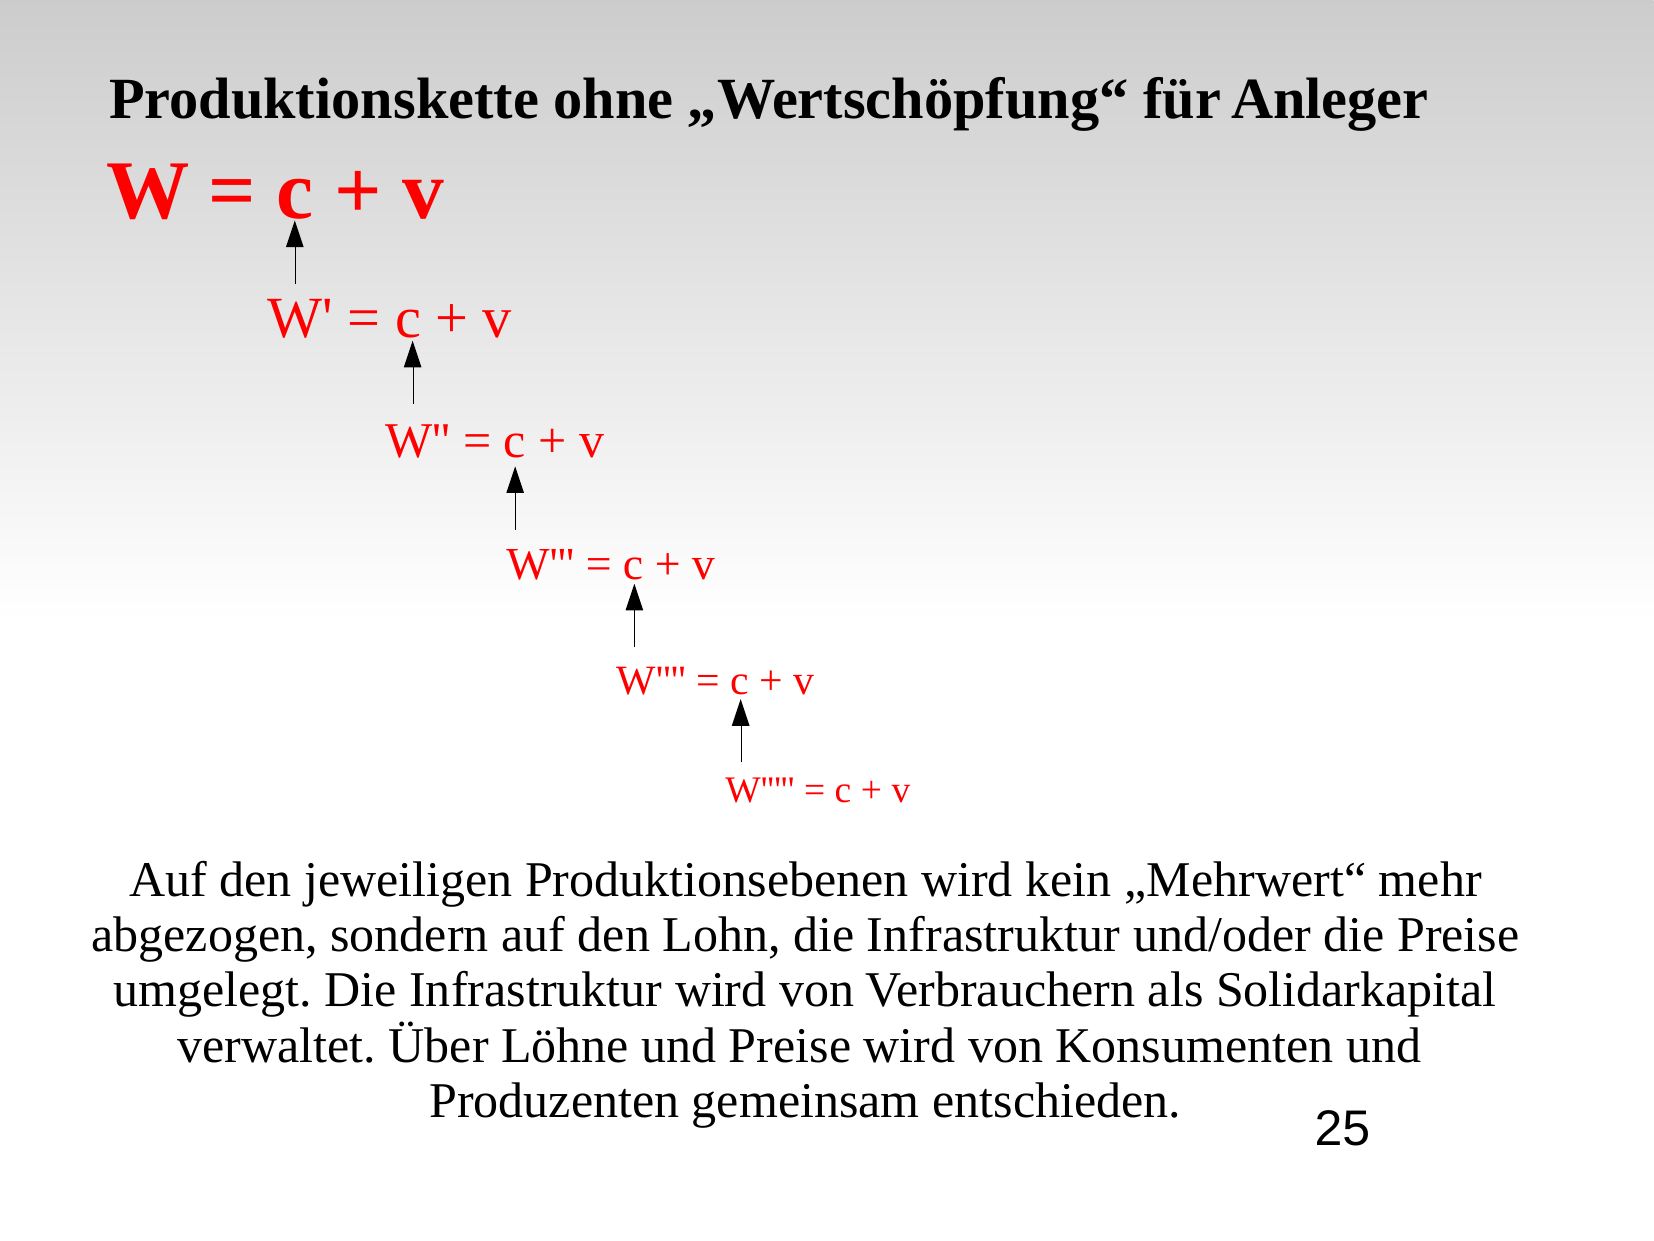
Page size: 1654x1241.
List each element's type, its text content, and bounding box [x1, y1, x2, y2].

text_box W''' = c + v [491, 531, 756, 603]
text_box W = c + v [91, 137, 502, 245]
text_box W'''' = c + v [601, 649, 914, 716]
text_box W''''' = c + v [710, 762, 998, 824]
text_box Produktionskette ohne „Wertschöpfung“ für Anleger [94, 59, 1536, 139]
text_box <Nummer> [1299, 1092, 1580, 1169]
text_box Auf den jeweiligen Produktionsebenen wird kein „Mehrwert“ mehr abgezogen, sondern auf den Lohn, die Infrastruktur und/oder die Preise umgelegt. Die Infrastruktur wird von Verbrauchern als Solidarkapital verwaltet. Über Löhne und Preise wird von Konsumenten und Produzenten gemeinsam entschieden. [76, 844, 1595, 1185]
text_box W' = c + v [253, 277, 635, 365]
text_box W'' = c + v [370, 405, 715, 476]
